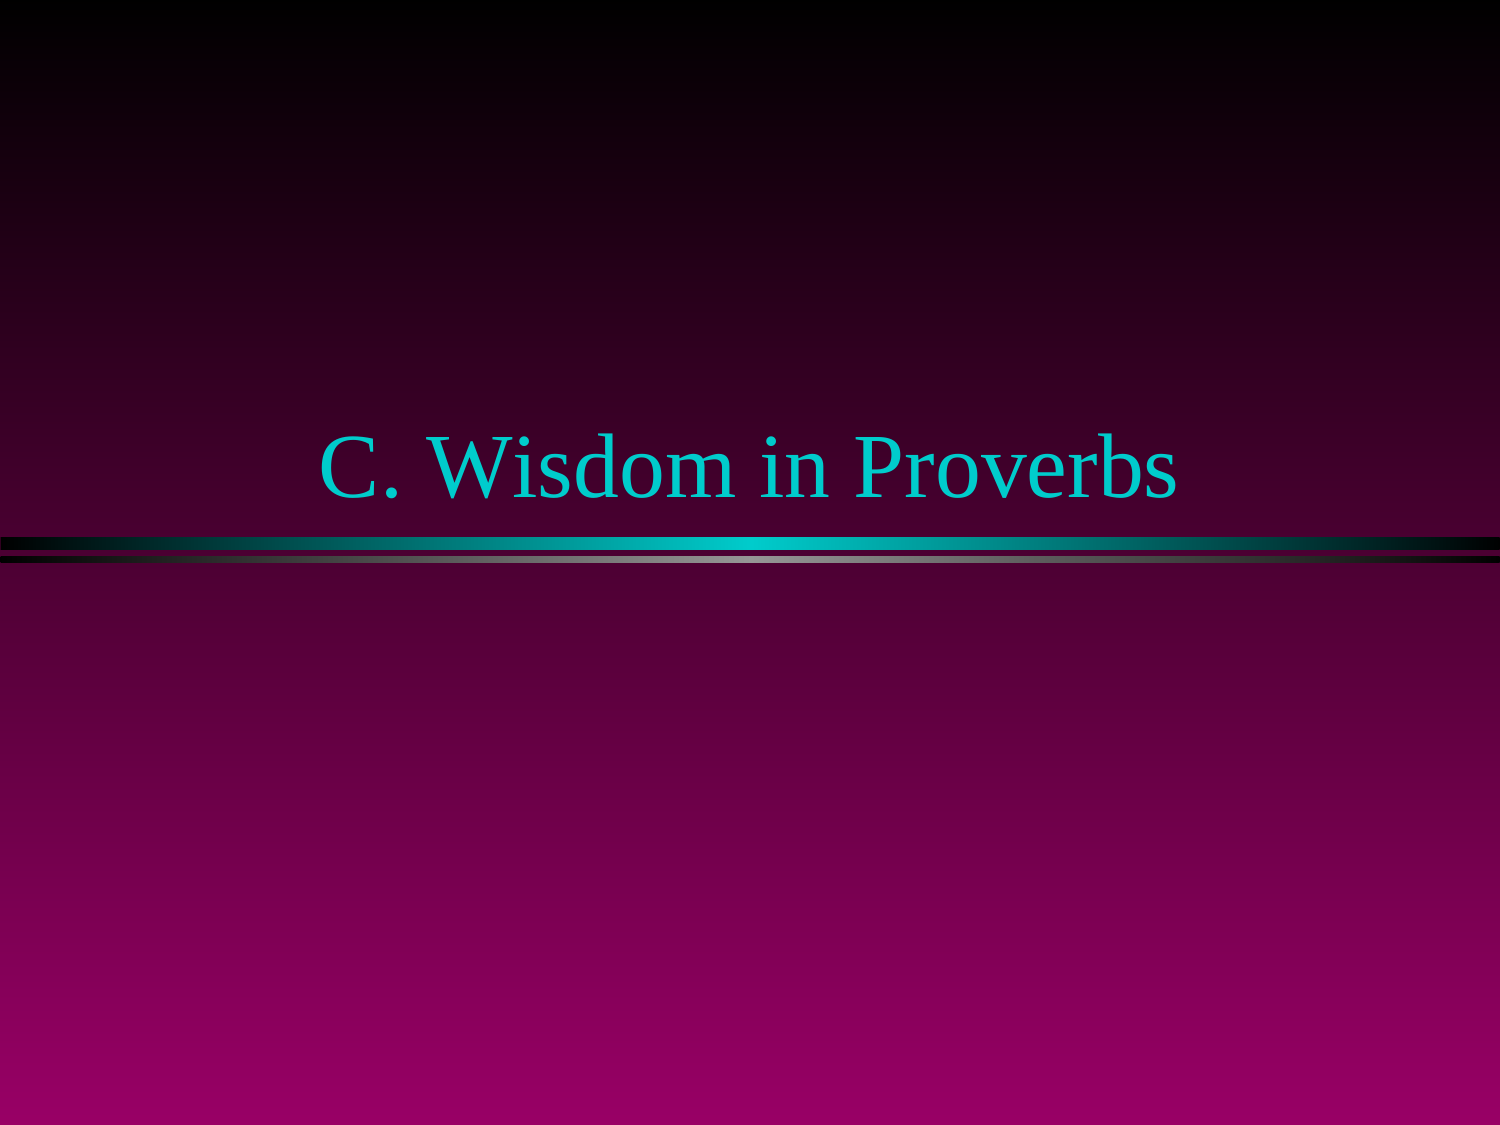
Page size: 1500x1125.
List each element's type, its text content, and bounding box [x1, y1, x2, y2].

title C. Wisdom in Proverbs [112, 337, 1388, 525]
